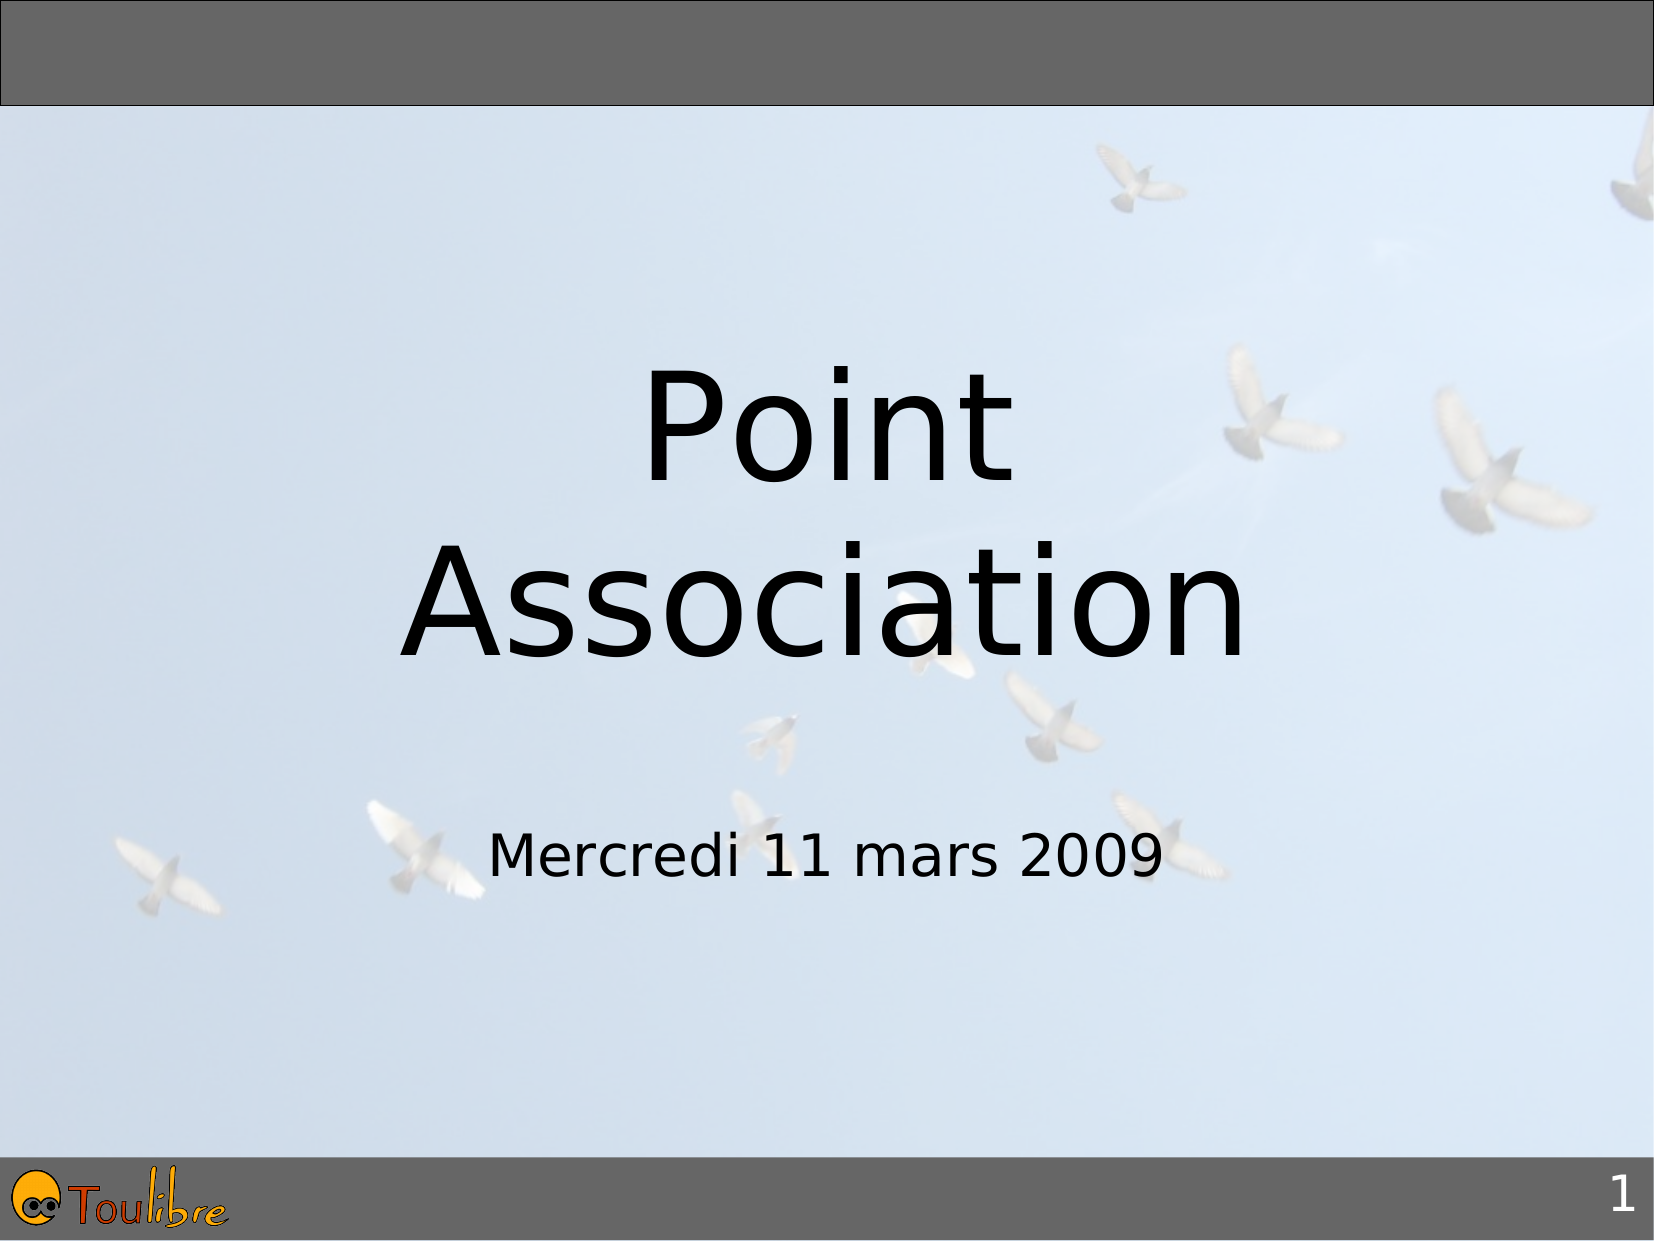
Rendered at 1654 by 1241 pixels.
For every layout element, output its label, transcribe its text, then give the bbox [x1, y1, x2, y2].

picture [11, 1165, 229, 1228]
text_box Point Association Mercredi 11 mars 2009 [0, 334, 1654, 898]
